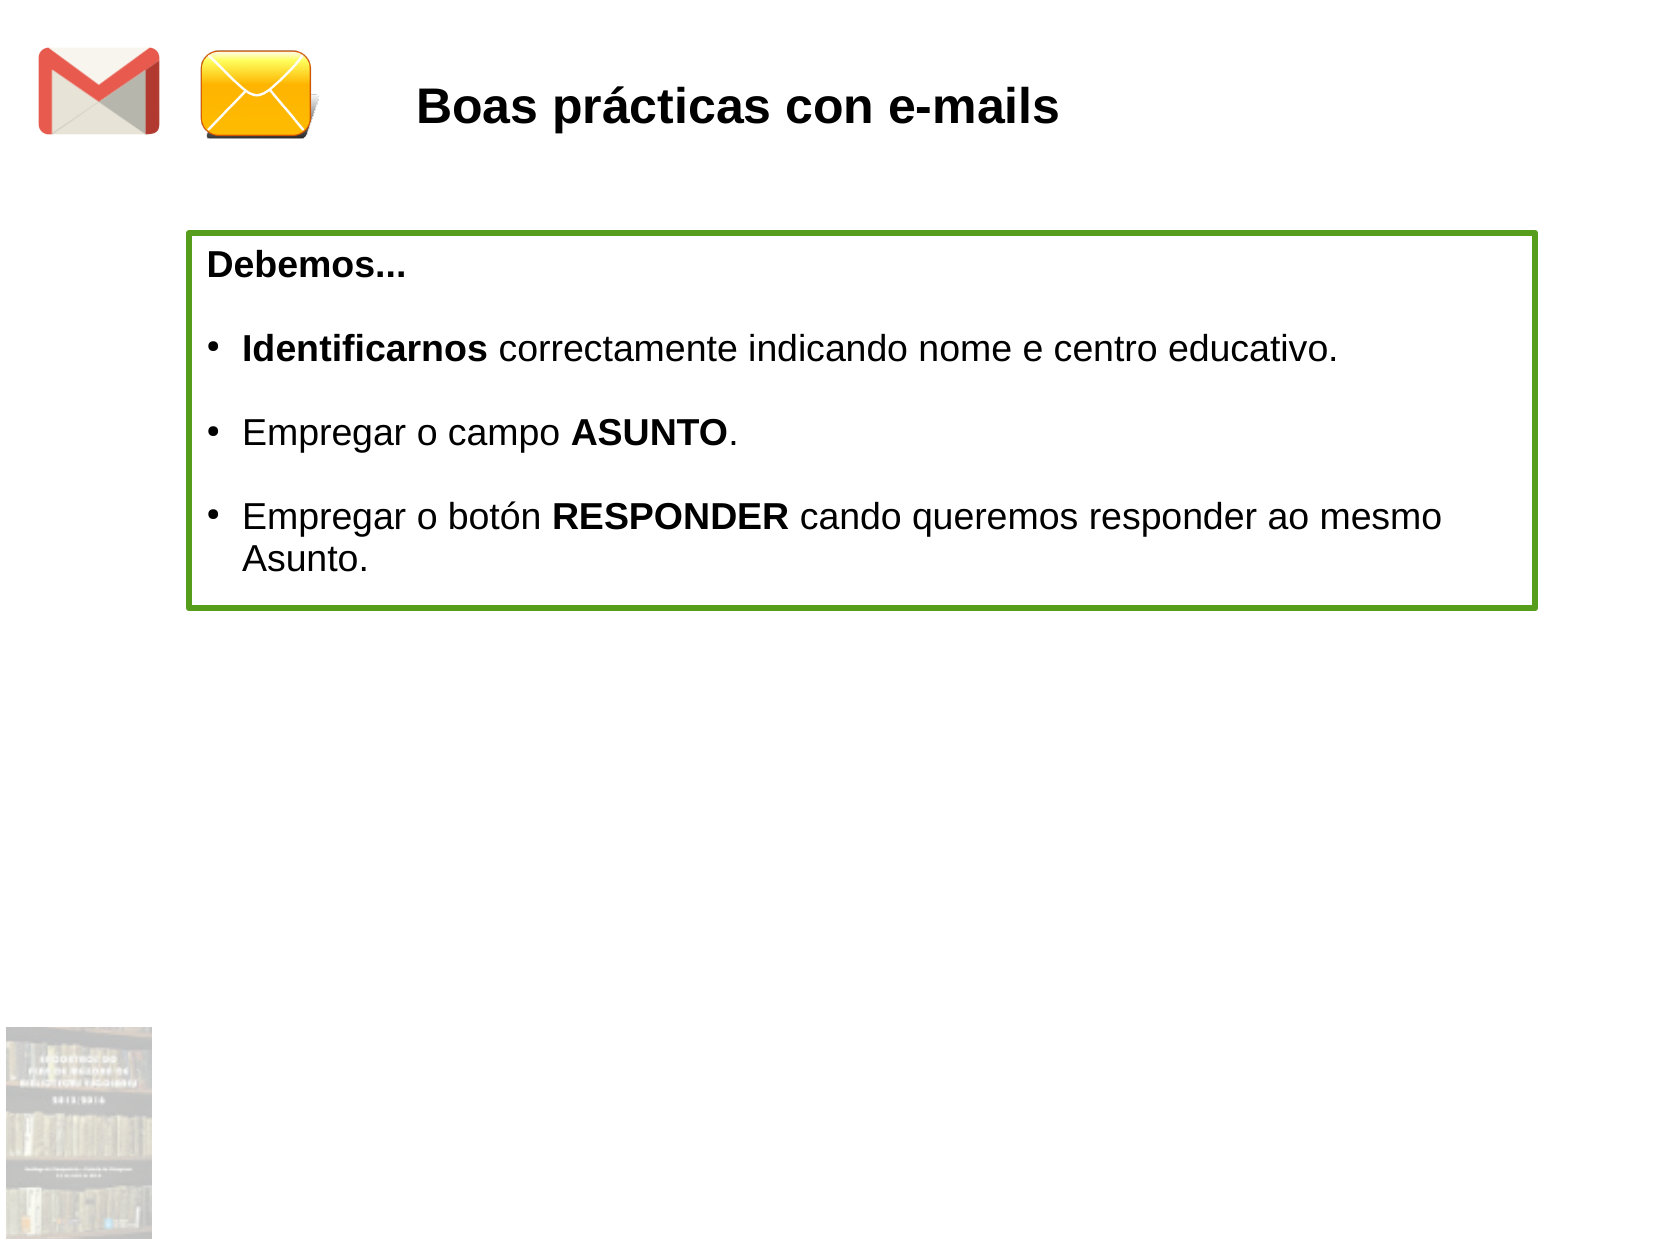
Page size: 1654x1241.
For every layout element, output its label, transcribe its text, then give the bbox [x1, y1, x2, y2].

picture [200, 35, 319, 154]
text_box Debemos... Identificarnos correctamente indicando nome e centro educativo. Empregar o campo ASUNTO. Empregar o botón RESPONDER cando queremos responder ao mesmo Asunto. [188, 232, 1536, 609]
text_box Boas prácticas con e-mails [401, 70, 1619, 154]
picture [38, 47, 160, 135]
picture [6, 1027, 152, 1239]
